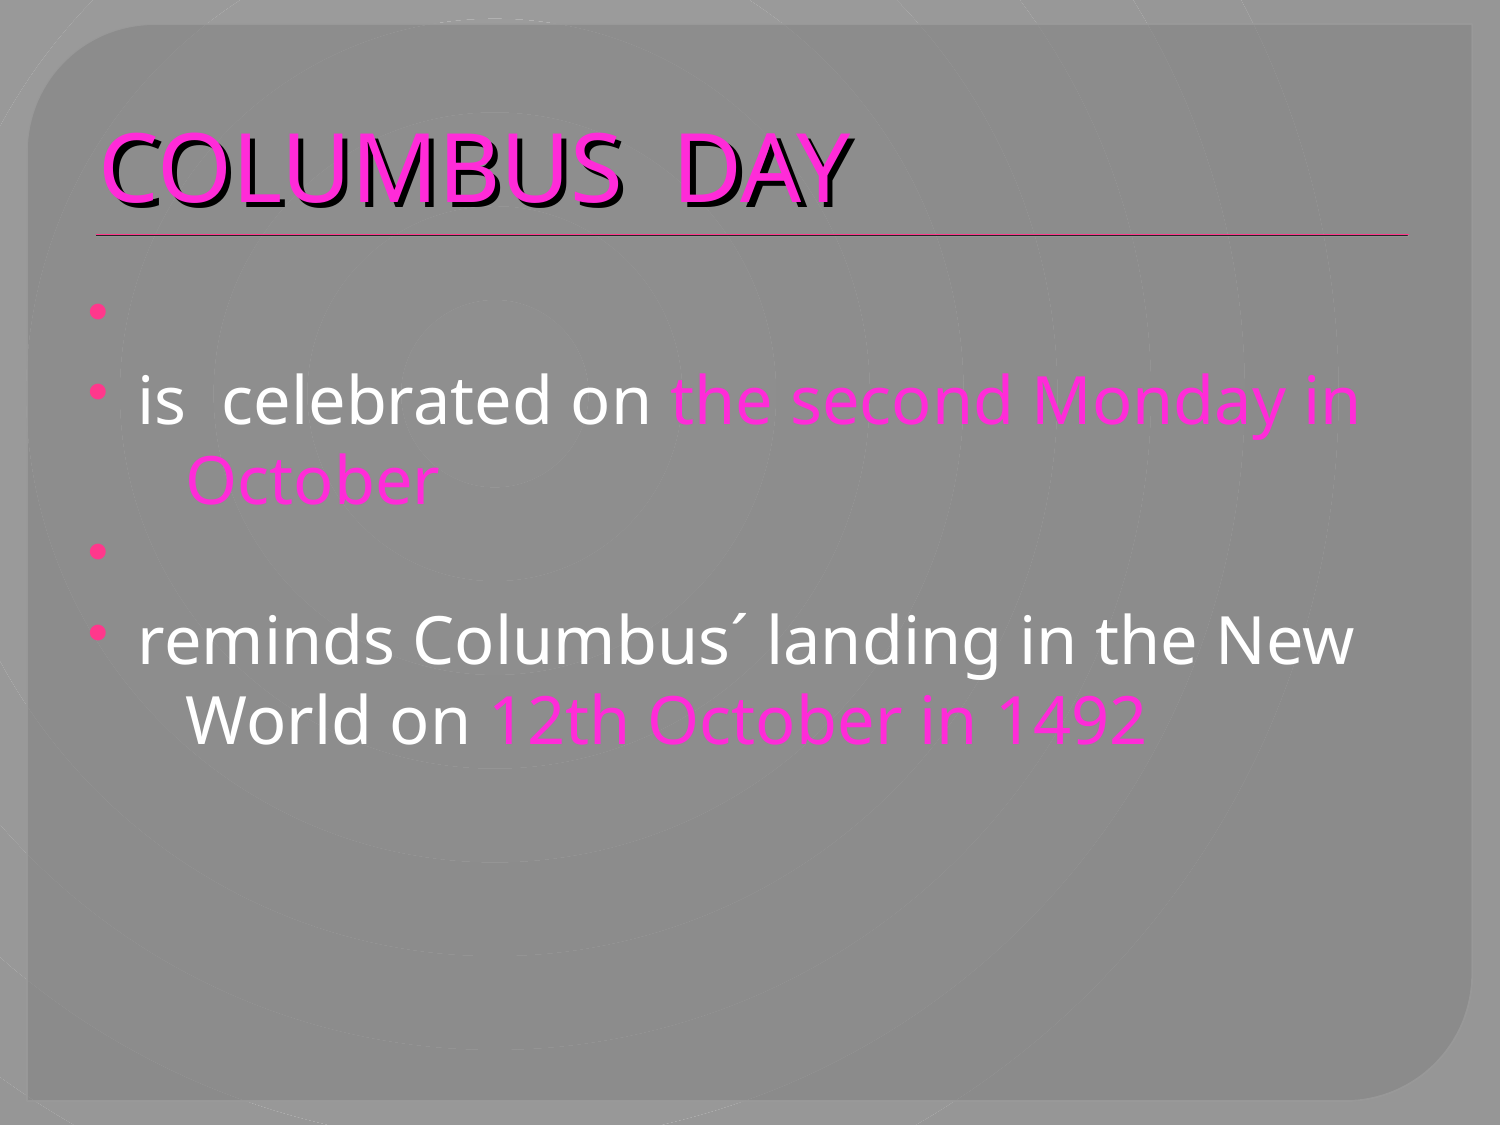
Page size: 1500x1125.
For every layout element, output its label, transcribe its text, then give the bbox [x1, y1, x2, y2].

list is celebrated on the second Monday in October reminds Columbus´ landing in the New World on 12th October in 1492 [75, 270, 1426, 1013]
title COLUMBUS DAY [75, 41, 1426, 230]
